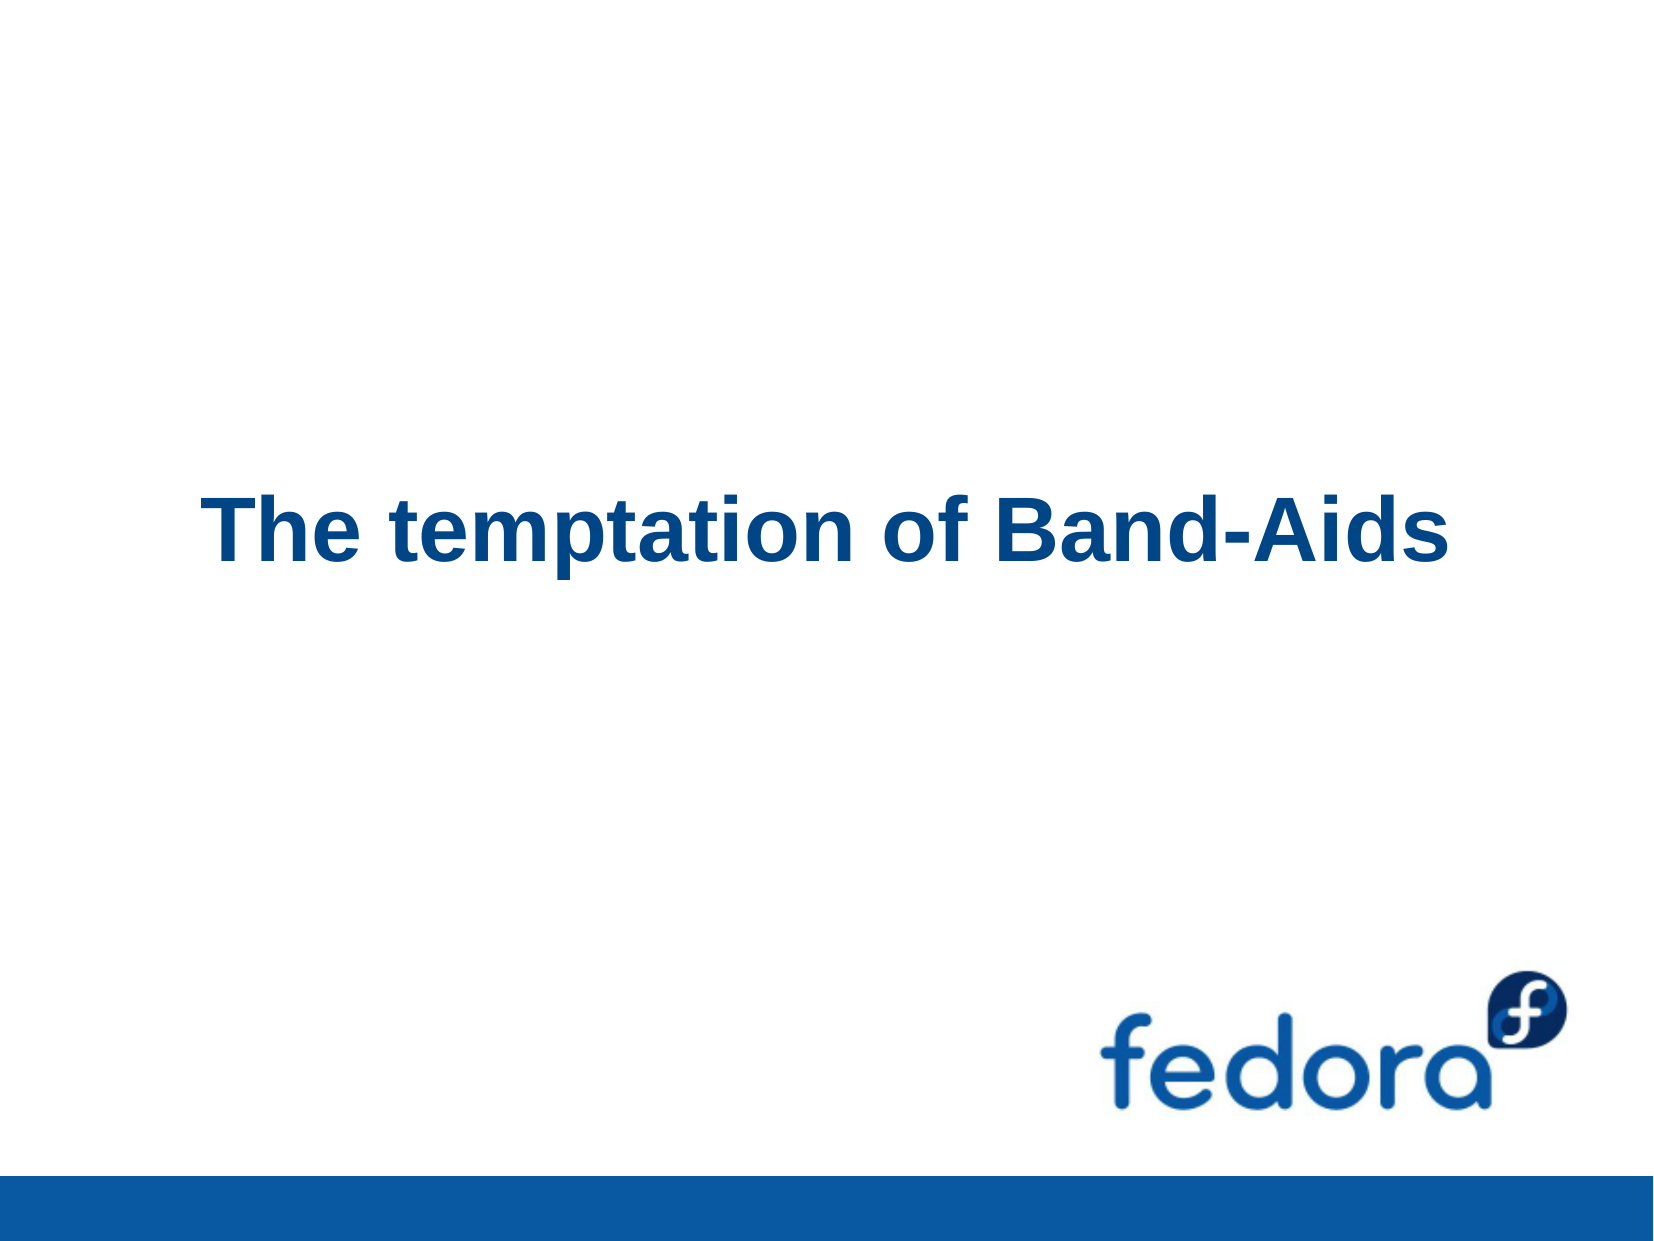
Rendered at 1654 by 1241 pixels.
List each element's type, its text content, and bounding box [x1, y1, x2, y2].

picture [0, 1176, 1654, 1241]
subtitle The temptation of Band-Aids [82, 56, 1571, 1102]
picture [1087, 959, 1576, 1125]
